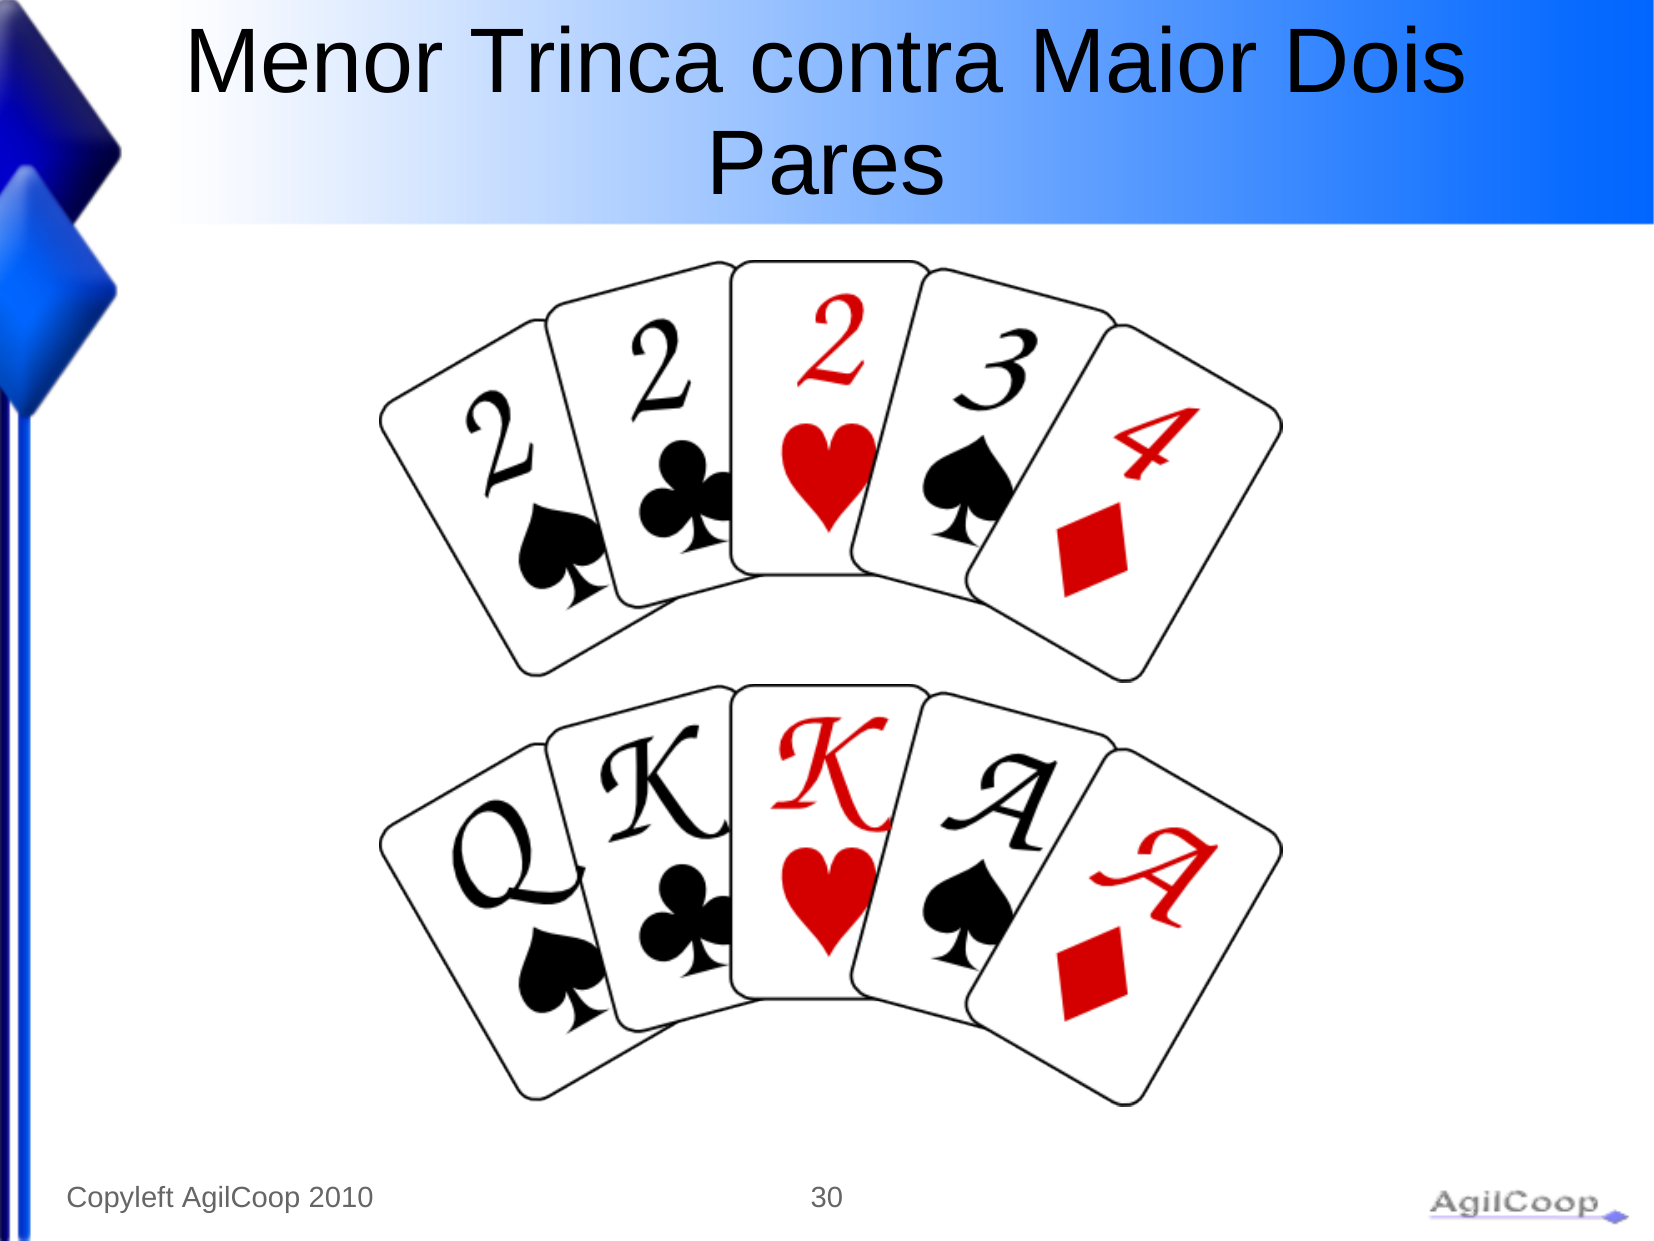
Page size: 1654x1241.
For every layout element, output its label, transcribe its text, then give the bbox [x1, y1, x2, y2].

title Menor Trinca contra Maior Dois Pares [82, 6, 1571, 218]
picture [0, 0, 1654, 1241]
